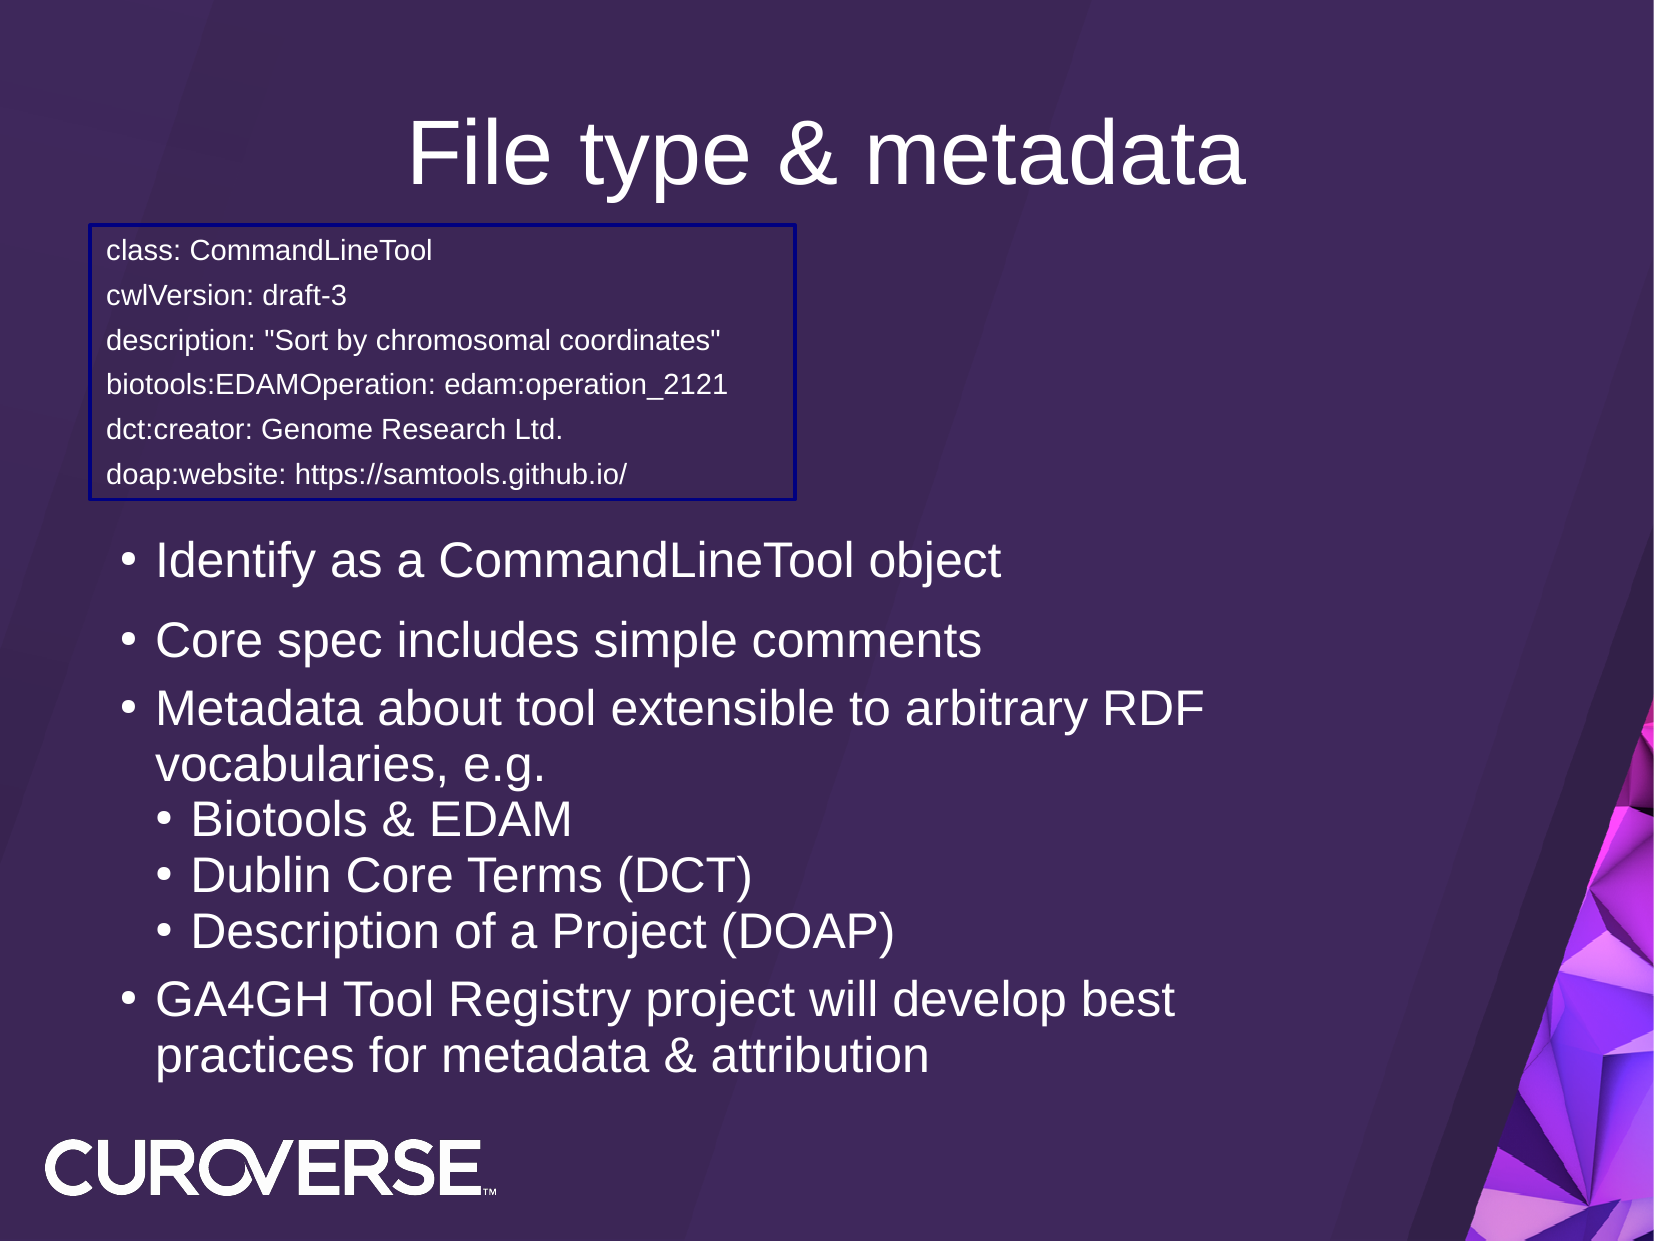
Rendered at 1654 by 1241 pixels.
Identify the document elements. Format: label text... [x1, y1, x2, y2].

text_box Identify as a CommandLineTool object Core spec includes simple comments Metadata about tool extensible to arbitrary RDF vocabularies, e.g. Biotools & EDAM Dublin Core Terms (DCT) Description of a Project (DOAP) GA4GH Tool Registry project will develop best practices for metadata & attribution [104, 525, 1396, 1096]
title File type & metadata [82, 49, 1571, 257]
text_box class: CommandLineTool cwlVersion: draft-3 description: "Sort by chromosomal coordinates" biotools:EDAMOperation: edam:operation_2121 dct:creator: Genome Research Ltd. doap:website: https://samtools.github.io/ [90, 225, 796, 500]
picture [0, 0, 1654, 1241]
